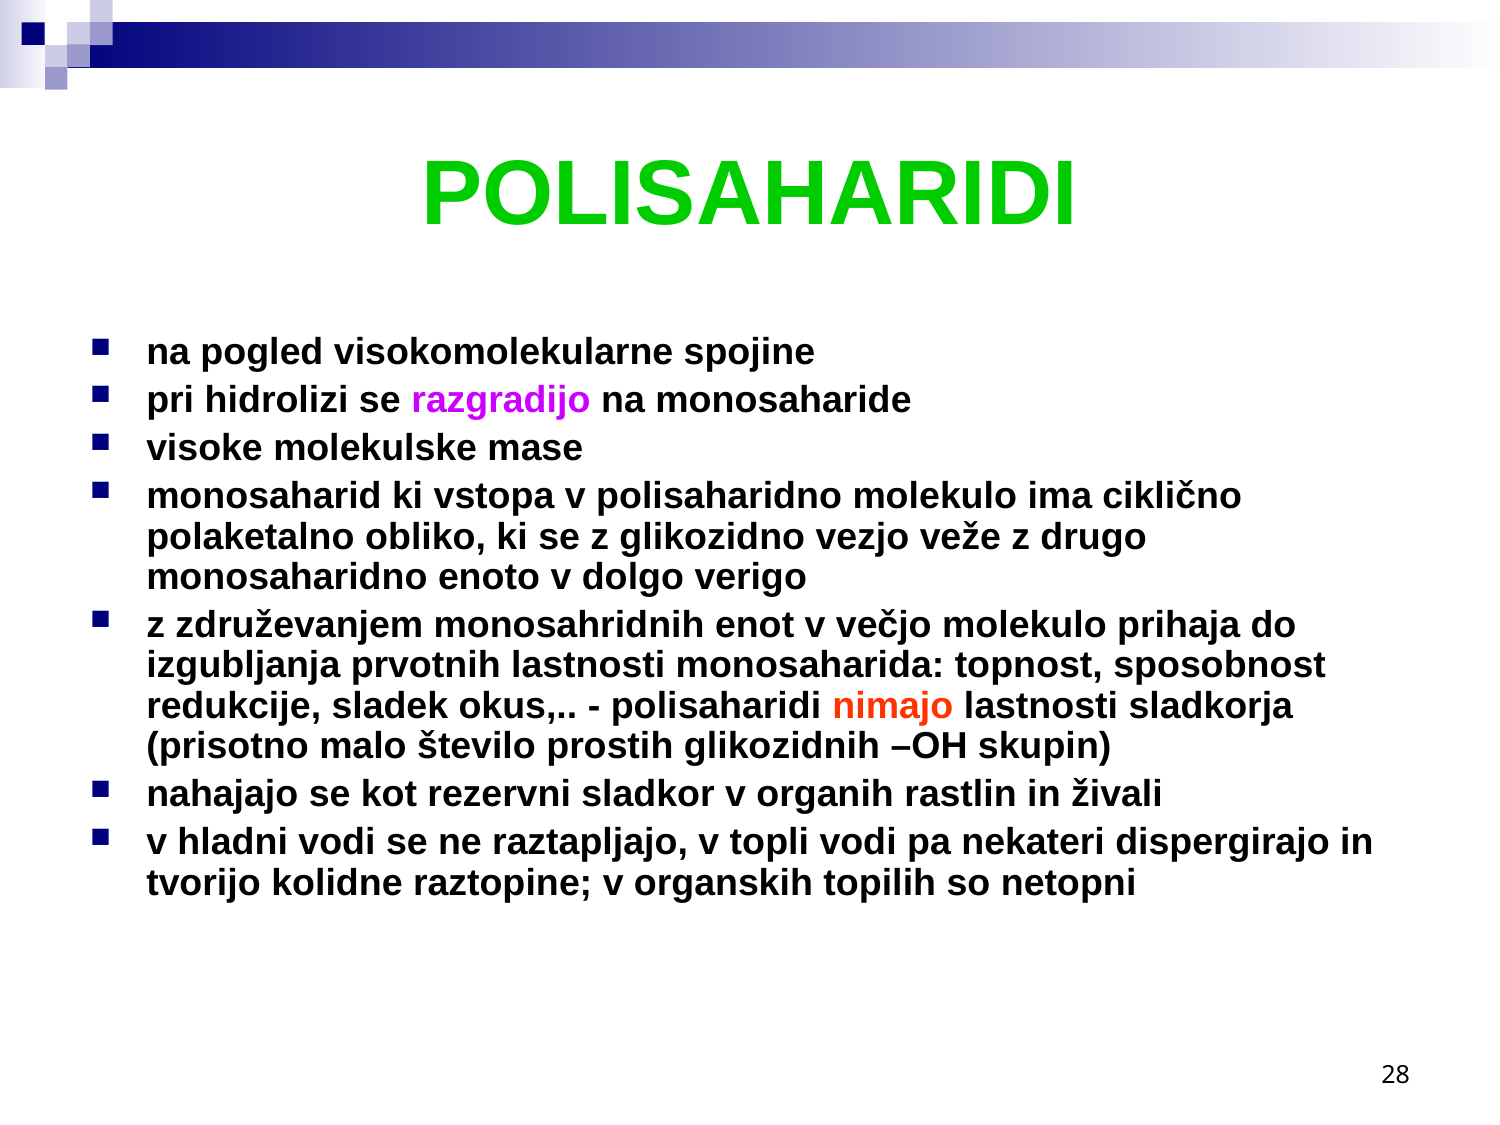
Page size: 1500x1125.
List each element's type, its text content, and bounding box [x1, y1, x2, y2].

list na pogled visokomolekularne spojine pri hidrolizi se razgradijo na monosaharide visoke molekulske mase monosaharid ki vstopa v polisaharidno molekulo ima ciklično polaketalno obliko, ki se z glikozidno vezjo veže z drugo monosaharidno enoto v dolgo verigo z združevanjem monosahridnih enot v večjo molekulo prihaja do izgubljanja prvotnih lastnosti monosaharida: topnost, sposobnost redukcije, sladek okus,.. - polisaharidi nimajo lastnosti sladkorja (prisotno malo število prostih glikozidnih –OH skupin) nahajajo se kot rezervni sladkor v organih rastlin in živali v hladni vodi se ne raztapljajo, v topli vodi pa nekateri dispergirajo in tvorijo kolidne raztopine; v organskih topilih so netopni [75, 324, 1425, 1035]
title POLISAHARIDI [75, 75, 1425, 300]
slide_number <number> [1074, 1035, 1425, 1100]
